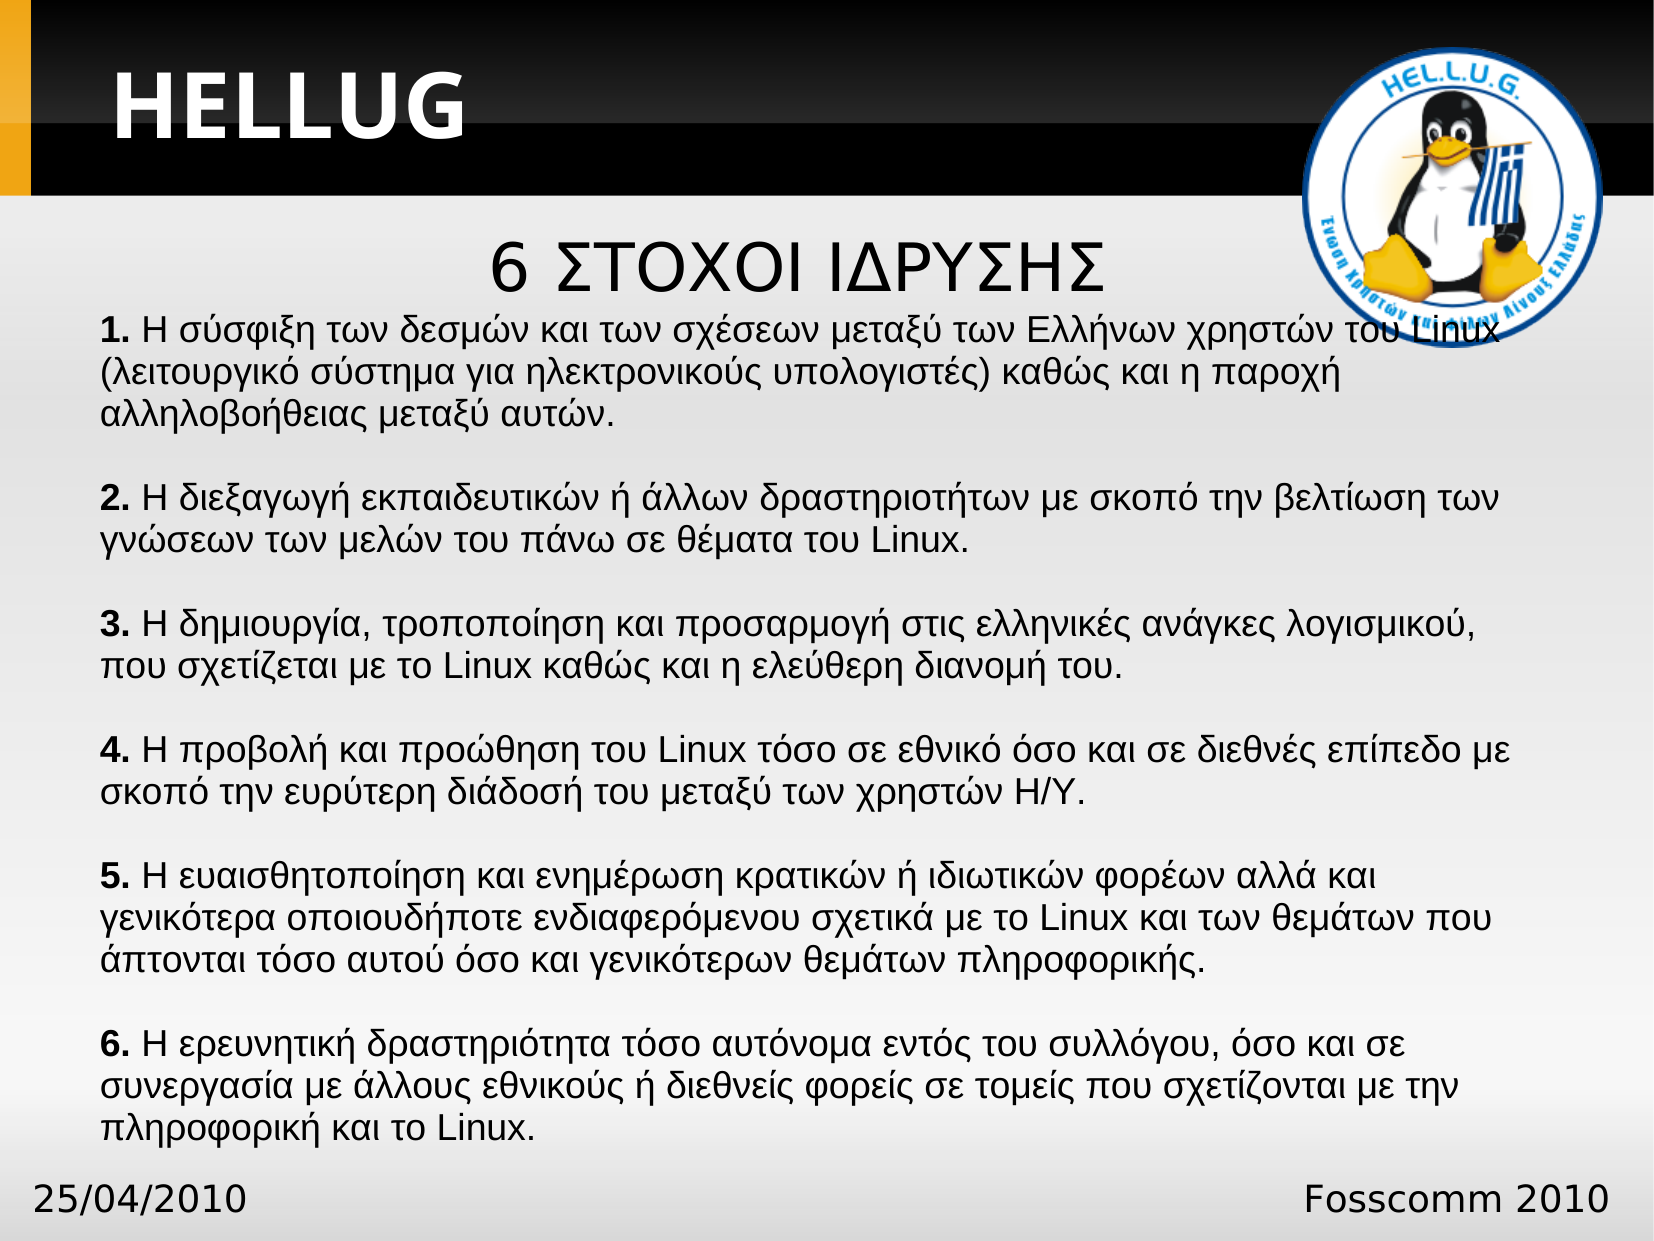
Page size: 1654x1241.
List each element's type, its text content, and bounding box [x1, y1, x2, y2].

table_header 1. Η σύσφιξη των δεσμών και των σχέσεων μεταξύ των Ελλήνων χρηστών του Linux (λειτουργικό σύστημα για ηλεκτρονικούς υπολογιστές) καθώς και η παροχή αλληλοβοήθειας μεταξύ αυτών. 2. H διεξαγωγή εκπαιδευτικών ή άλλων δραστηριοτήτων με σκοπό την βελτίωση των γνώσεων των μελών του πάνω σε θέματα του Linux. 3. Η δημιουργία, τροποποίηση και προσαρμογή στις ελληνικές ανάγκες λογισμικού, που σχετίζεται με το Linux καθώς και η ελεύθερη διανομή του. 4. Η προβολή και προώθηση του Linux τόσο σε εθνικό όσο και σε διεθνές επίπεδο με σκοπό την ευρύτερη διάδοσή του μεταξύ των χρηστών Η/Υ. 5. Η ευαισθητοποίηση και ενημέρωση κρατικών ή ιδιωτικών φορέων αλλά και γενικότερα οποιουδήποτε ενδιαφερόμενου σχετικά με το Linux και των θεμάτων που άπτονται τόσο αυτού όσο και γενικότερων θεμάτων πληροφορικής. 6. Η ερευνητική δραστηριότητα τόσο αυτόνομα εντός του συλλόγου, όσο και σε συνεργασία με άλλους εθνικούς ή διεθνείς φορείς σε τομείς που σχετίζονται με την πληροφορική και το Linux. [94, 303, 1524, 1154]
table_header Fosscomm 2010 [1275, 1170, 1637, 1229]
table_header 6 ΣΤΟΧΟΙ ΙΔΡΥΣΗΣ [483, 223, 1162, 313]
picture [0, 0, 1654, 1241]
table_header 25/04/2010 [18, 1170, 300, 1229]
title HELLUG [76, 0, 1565, 208]
